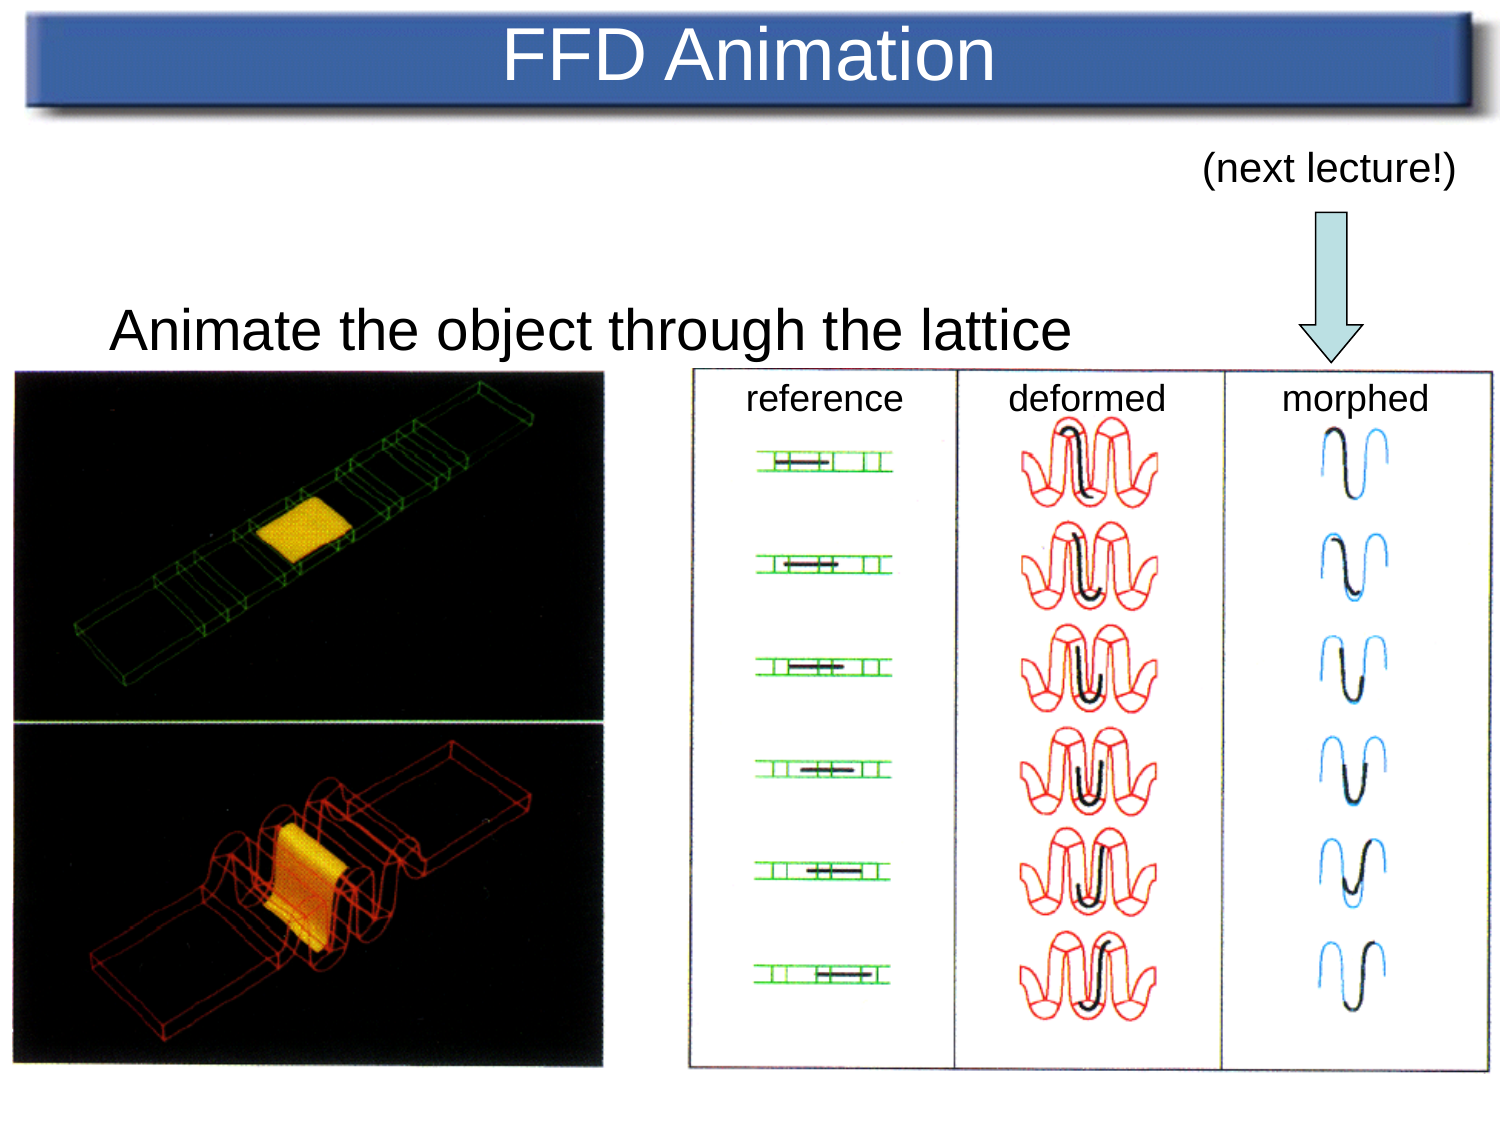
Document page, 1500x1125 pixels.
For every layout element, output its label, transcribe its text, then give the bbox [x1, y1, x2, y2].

text_box reference [731, 366, 919, 427]
picture [24, 9, 1500, 125]
text_box (next lecture!) [1187, 133, 1473, 199]
text_box [1299, 212, 1363, 363]
chart [12, 369, 1500, 1074]
title FFD Animation [75, 0, 1426, 103]
text_box Animate the object through the lattice [94, 284, 1463, 371]
text_box morphed [1267, 366, 1445, 427]
text_box deformed [993, 366, 1182, 427]
